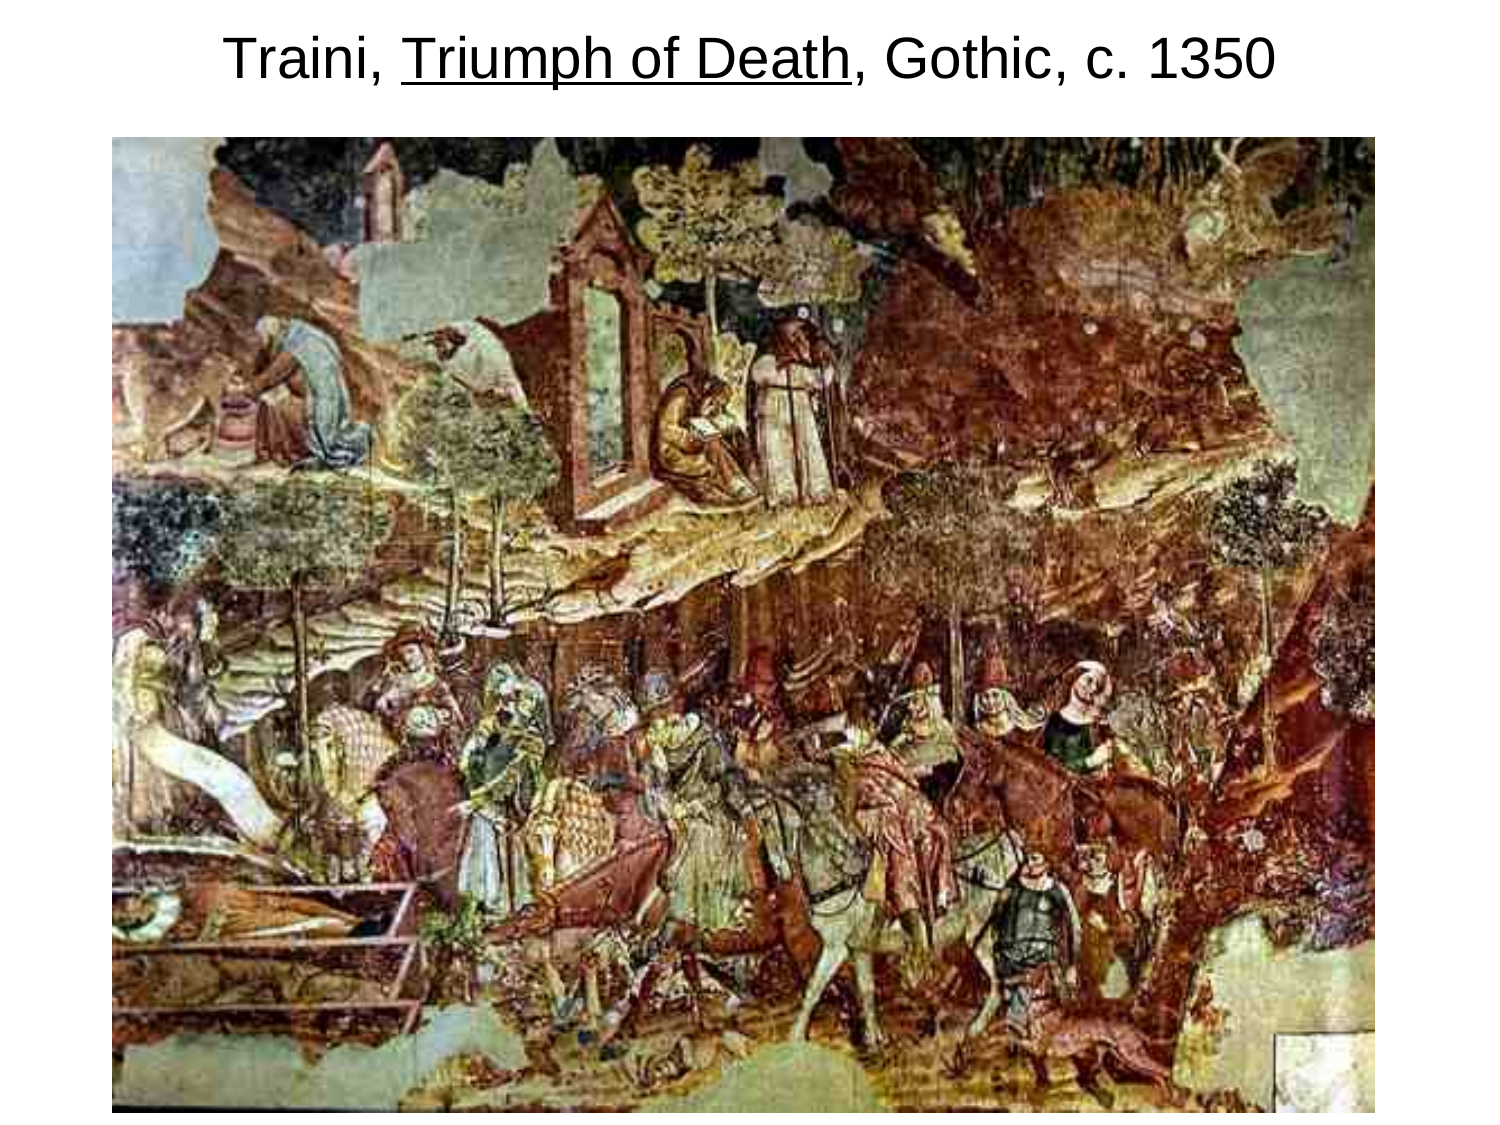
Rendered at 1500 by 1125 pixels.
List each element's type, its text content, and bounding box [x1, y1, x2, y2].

title Traini, Triumph of Death, Gothic, c. 1350 [0, 12, 1500, 105]
picture [112, 137, 1375, 1114]
